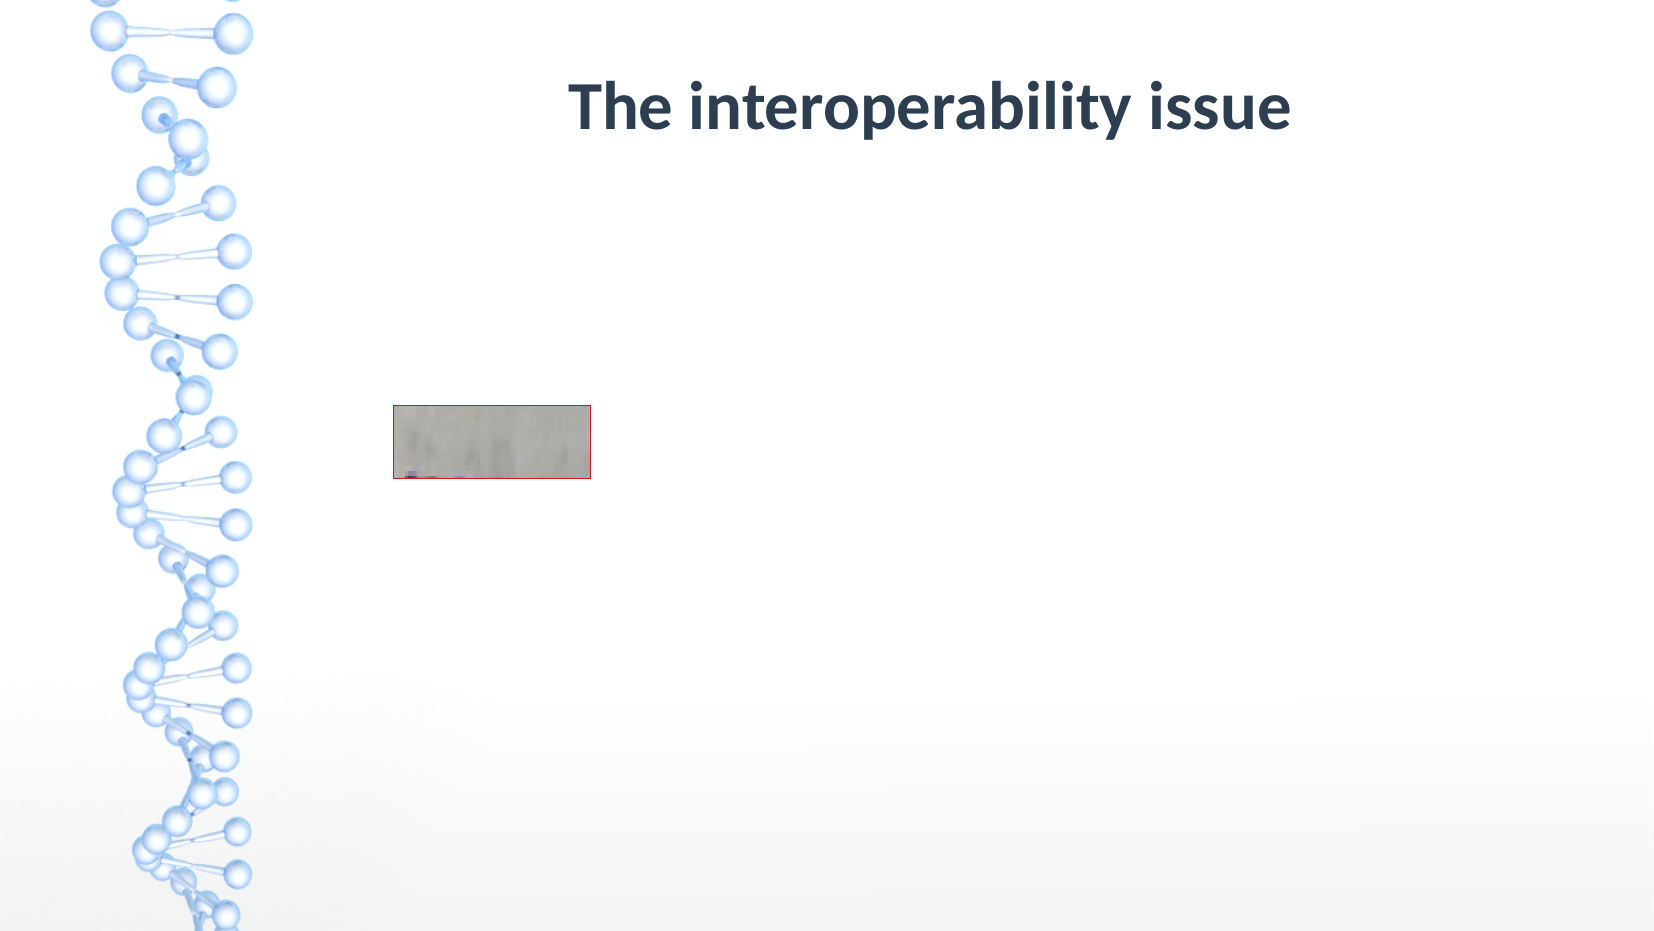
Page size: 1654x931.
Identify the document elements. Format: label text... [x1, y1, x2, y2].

picture [0, 0, 1654, 931]
title The interoperability issue [265, 35, 1595, 189]
